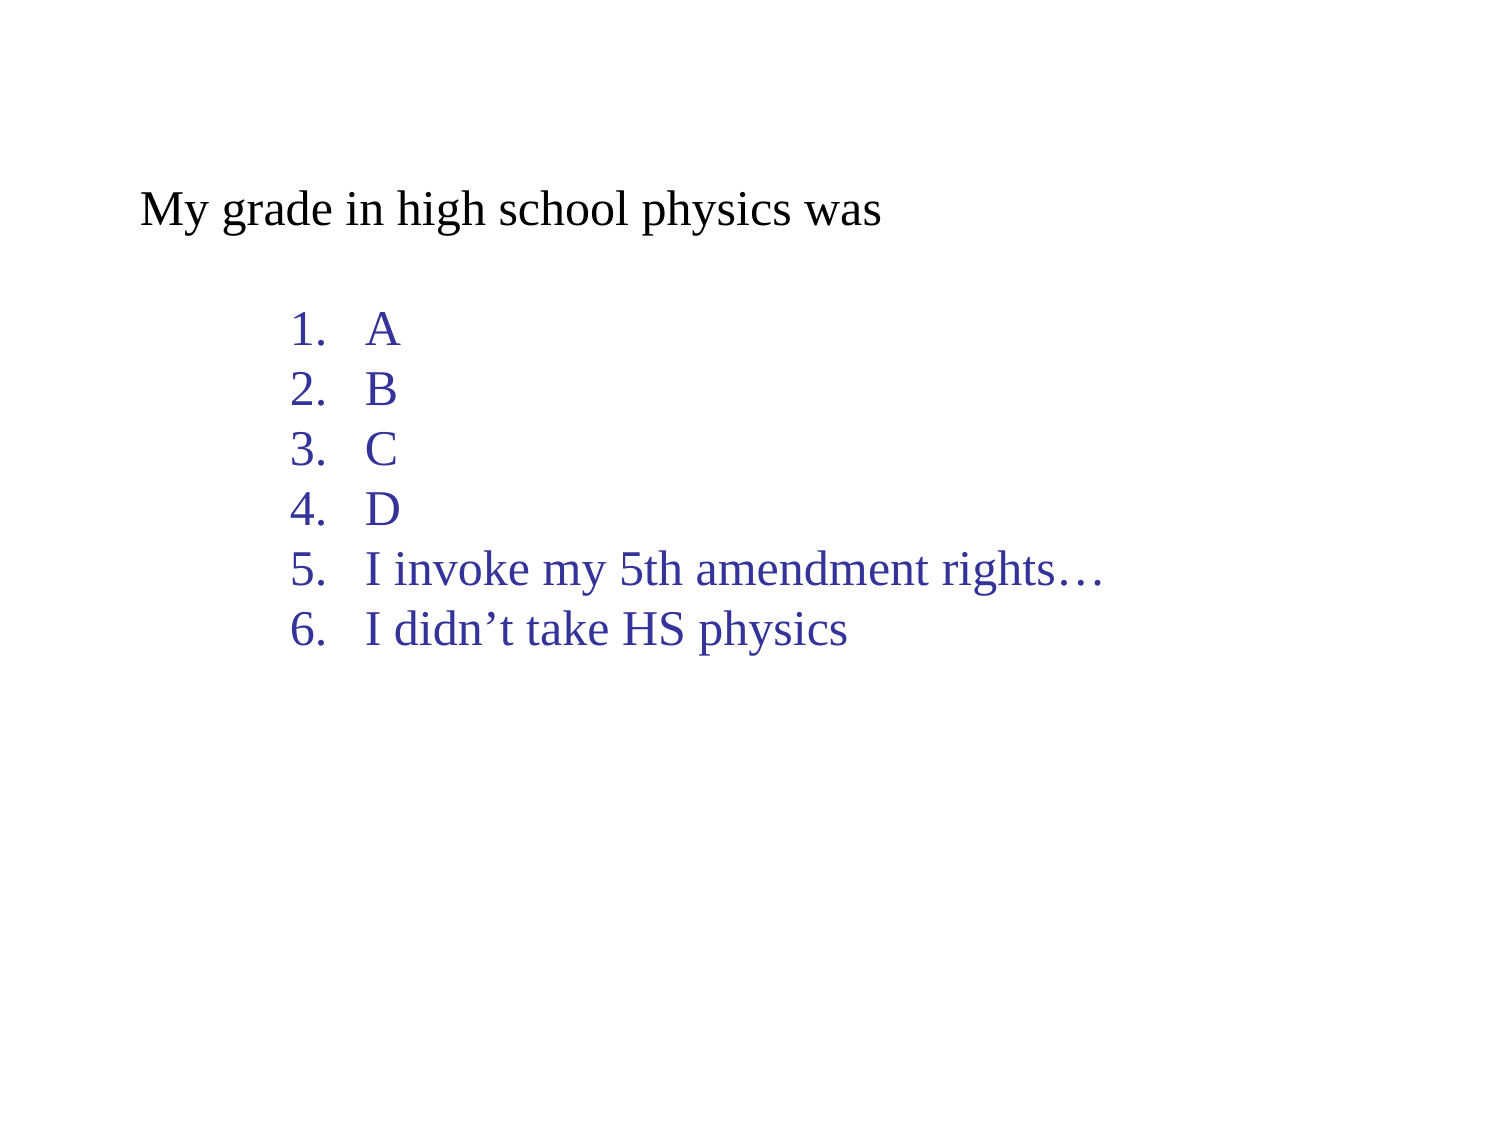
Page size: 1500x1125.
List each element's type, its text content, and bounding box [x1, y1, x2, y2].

text_box My grade in high school physics was 1. A 2. B 3. C 4. D 5. I invoke my 5th amendment rights… 6. I didn’t take HS physics [125, 168, 1388, 664]
